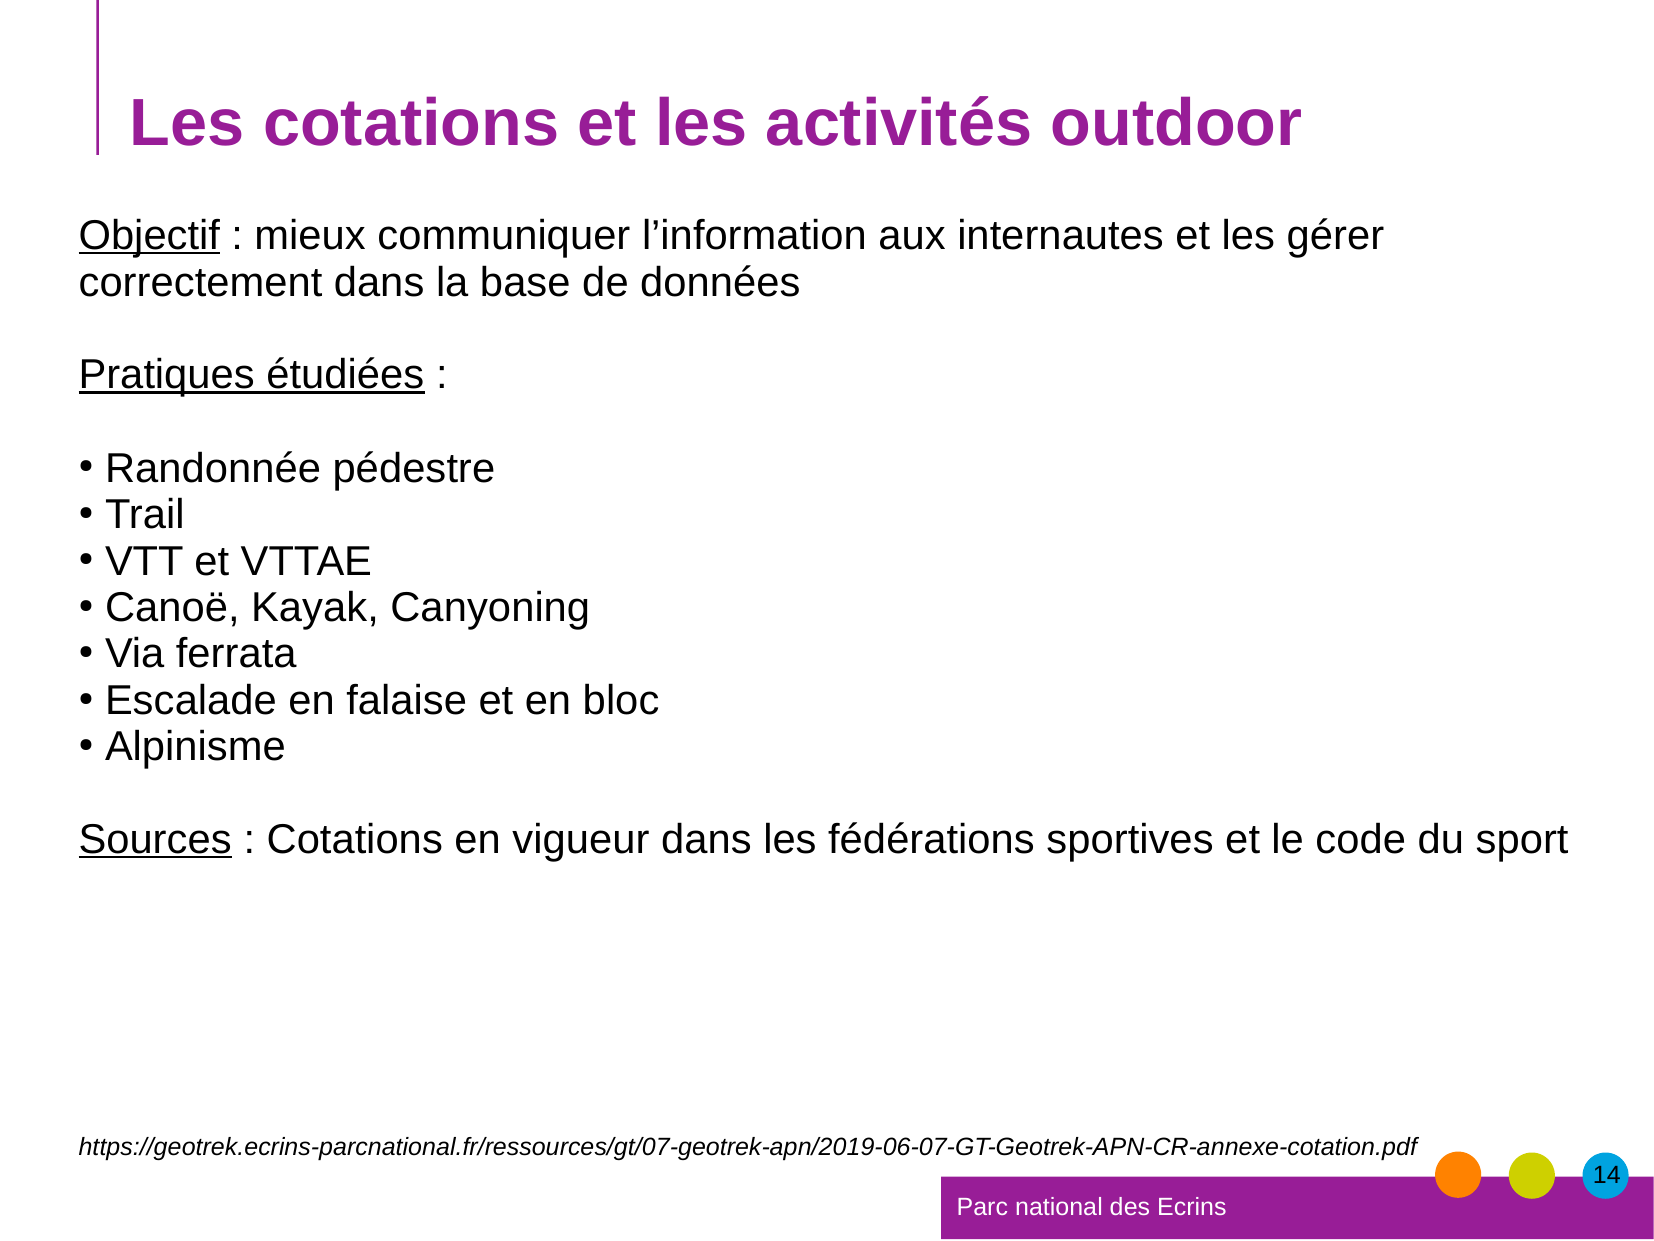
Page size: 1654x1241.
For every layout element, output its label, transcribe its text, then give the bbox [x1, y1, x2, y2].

title Les cotations et les activités outdoor [129, 11, 1619, 160]
text_box Objectif : mieux communiquer l’information aux internautes et les gérer correctement dans la base de données Pratiques étudiées : Randonnée pédestre Trail VTT et VTTAE Canoë, Kayak, Canyoning Via ferrata Escalade en falaise et en bloc Alpinisme Sources : Cotations en vigueur dans les fédérations sportives et le code du sport https://geotrek.ecrins-parcnational.fr/ressources/gt/07-geotrek-apn/2019-06-07-GT-Geotrek-APN-CR-annexe-cotation.pdf [63, 204, 1625, 1168]
